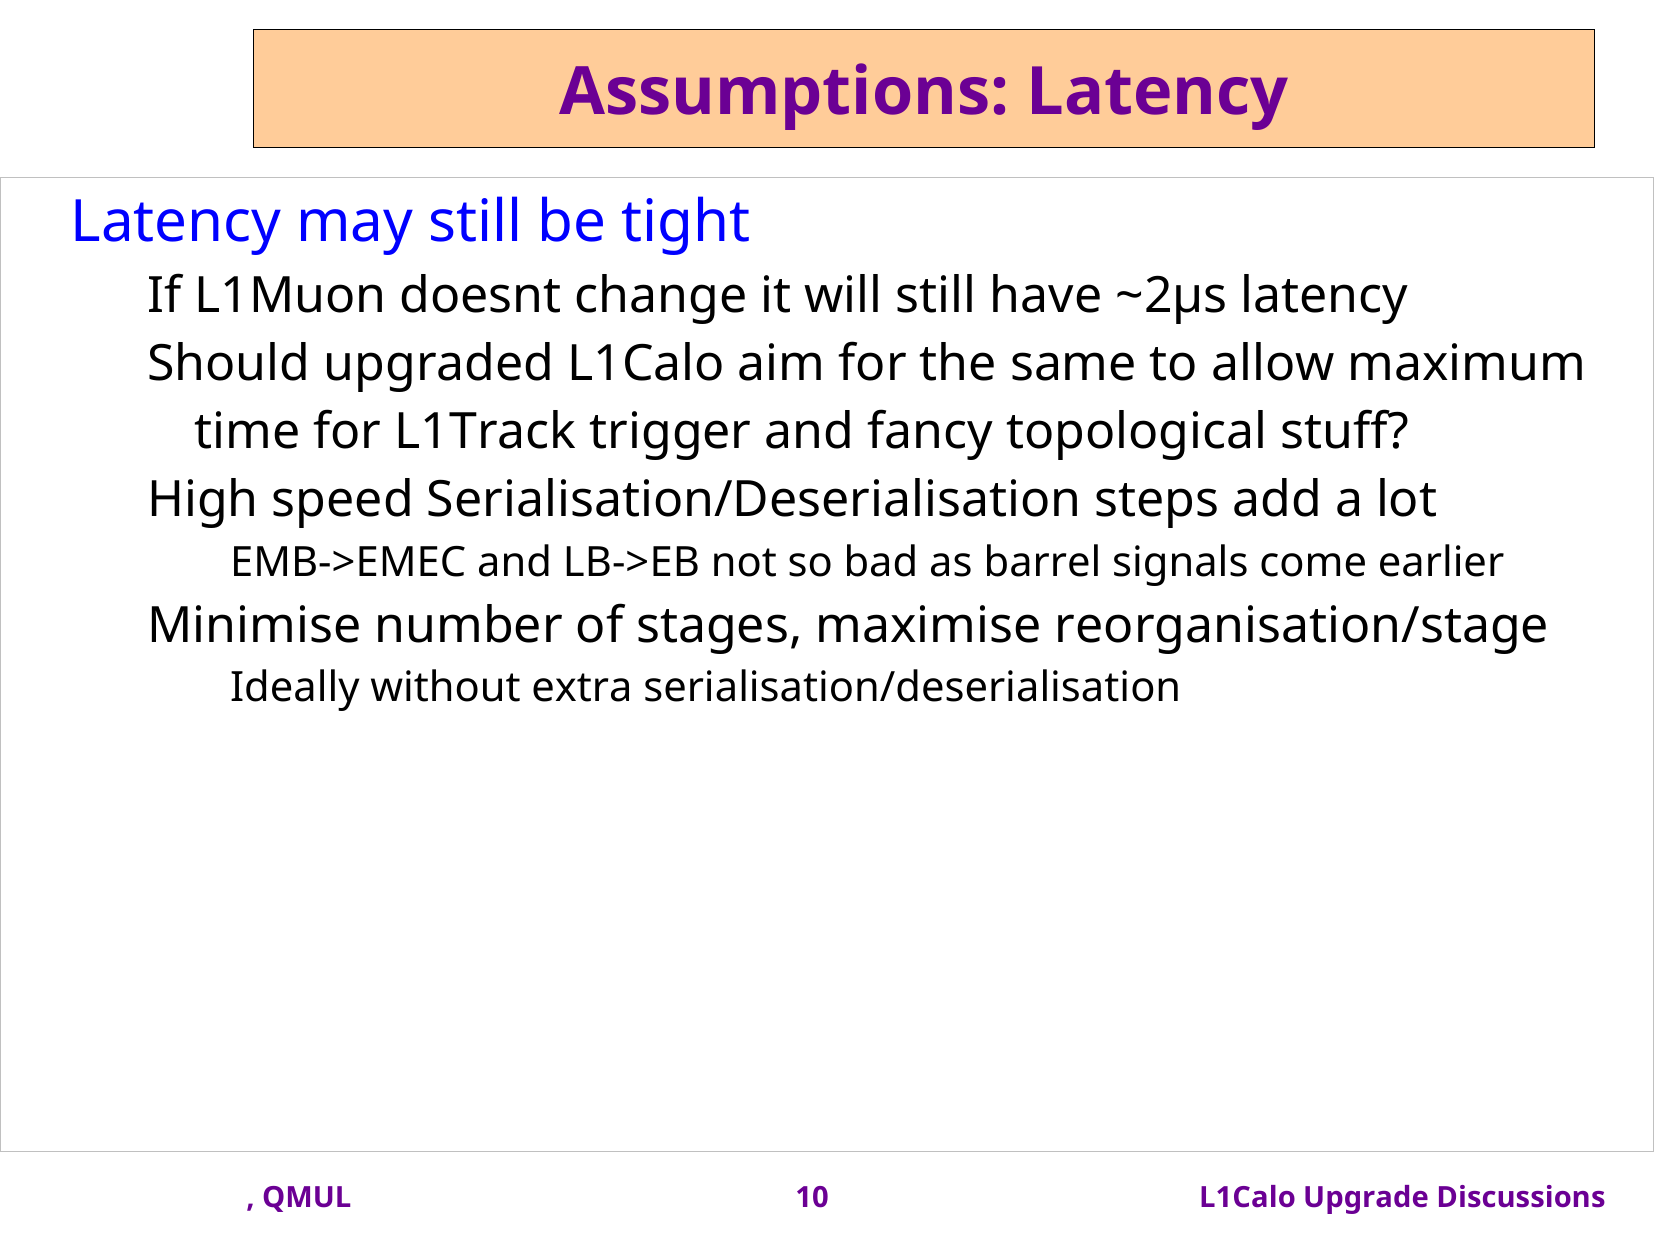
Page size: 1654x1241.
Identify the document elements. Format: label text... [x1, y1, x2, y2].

list Latency may still be tight If L1Muon doesnt change it will still have ~2µs latency Should upgraded L1Calo aim for the same to allow maximum time for L1Track trigger and fancy topological stuff? High speed Serialisation/Deserialisation steps add a lot EMB->EMEC and LB->EB not so bad as barrel signals come earlier Minimise number of stages, maximise reorganisation/stage Ideally without extra serialisation/deserialisation [52, 179, 1598, 1099]
title Assumptions: Latency [253, 29, 1595, 148]
